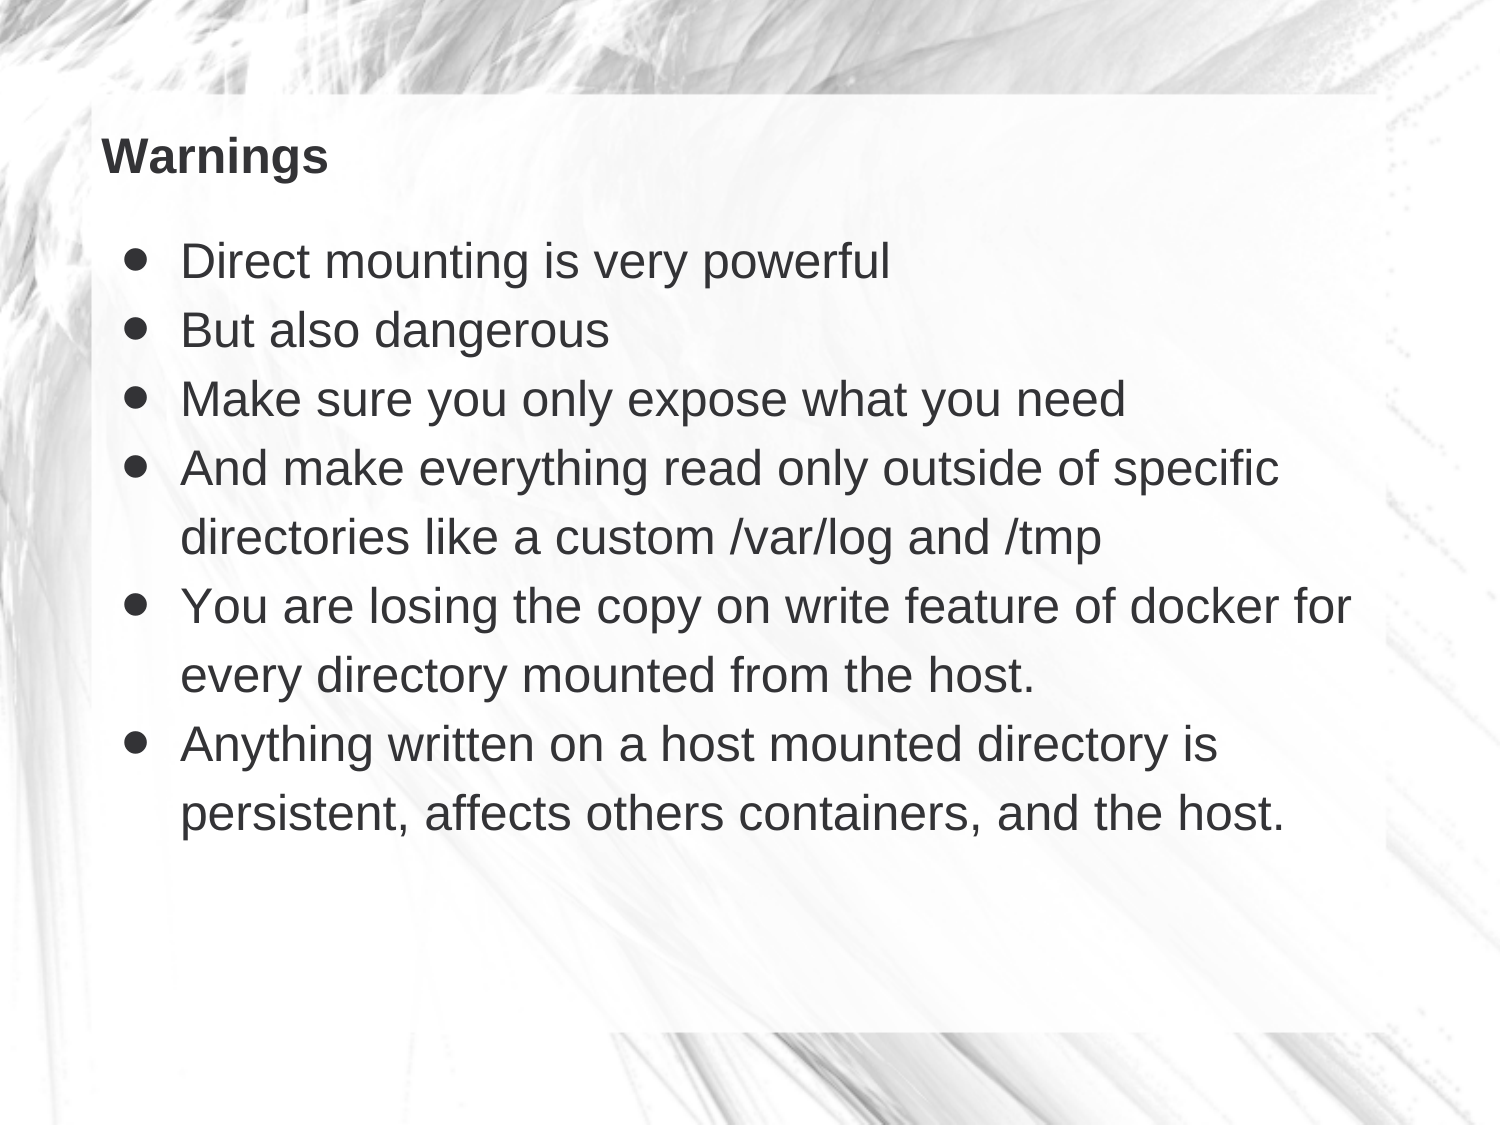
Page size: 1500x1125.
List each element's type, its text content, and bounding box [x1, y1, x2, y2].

title Warnings [61, 108, 1412, 205]
picture [0, 0, 1500, 1125]
list Direct mounting is very powerful But also dangerous Make sure you only expose what you need And make everything read only outside of specific directories like a custom /var/log and /tmp You are losing the copy on write feature of docker for every directory mounted from the host. Anything written on a host mounted directory is persistent, affects others containers, and the host. [90, 204, 1393, 610]
